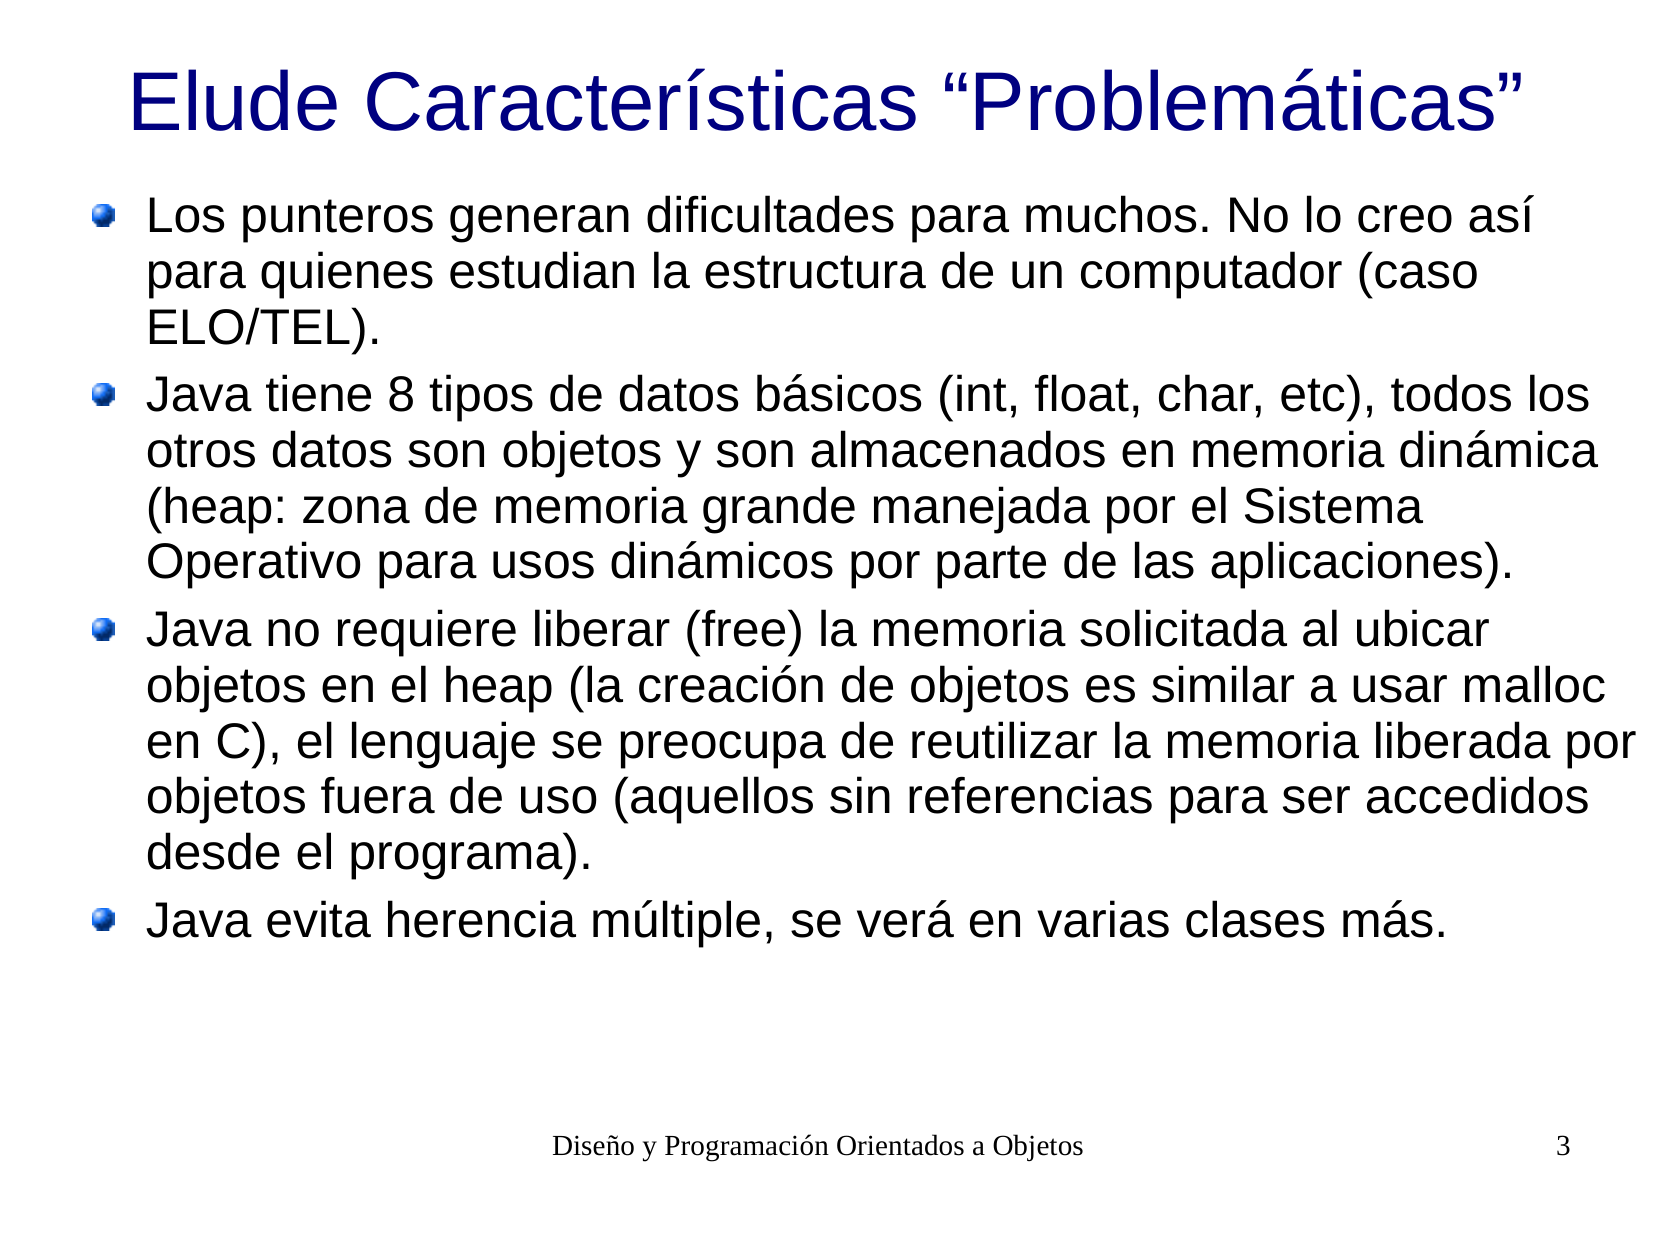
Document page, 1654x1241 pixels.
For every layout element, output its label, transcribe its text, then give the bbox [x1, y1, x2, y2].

title Elude Características “Problemáticas” [82, 49, 1571, 154]
list Los punteros generan dificultades para muchos. No lo creo así para quienes estudian la estructura de un computador (caso ELO/TEL). Java tiene 8 tipos de datos básicos (int, float, char, etc), todos los otros datos son objetos y son almacenados en memoria dinámica (heap: zona de memoria grande manejada por el Sistema Operativo para usos dinámicos por parte de las aplicaciones). Java no requiere liberar (free) la memoria solicitada al ubicar objetos en el heap (la creación de objetos es similar a usar malloc en C), el lenguaje se preocupa de reutilizar la memoria liberada por objetos fuera de uso (aquellos sin referencias para ser accedidos desde el programa). Java evita herencia múltiple, se verá en varias clases más. [75, 187, 1643, 1141]
